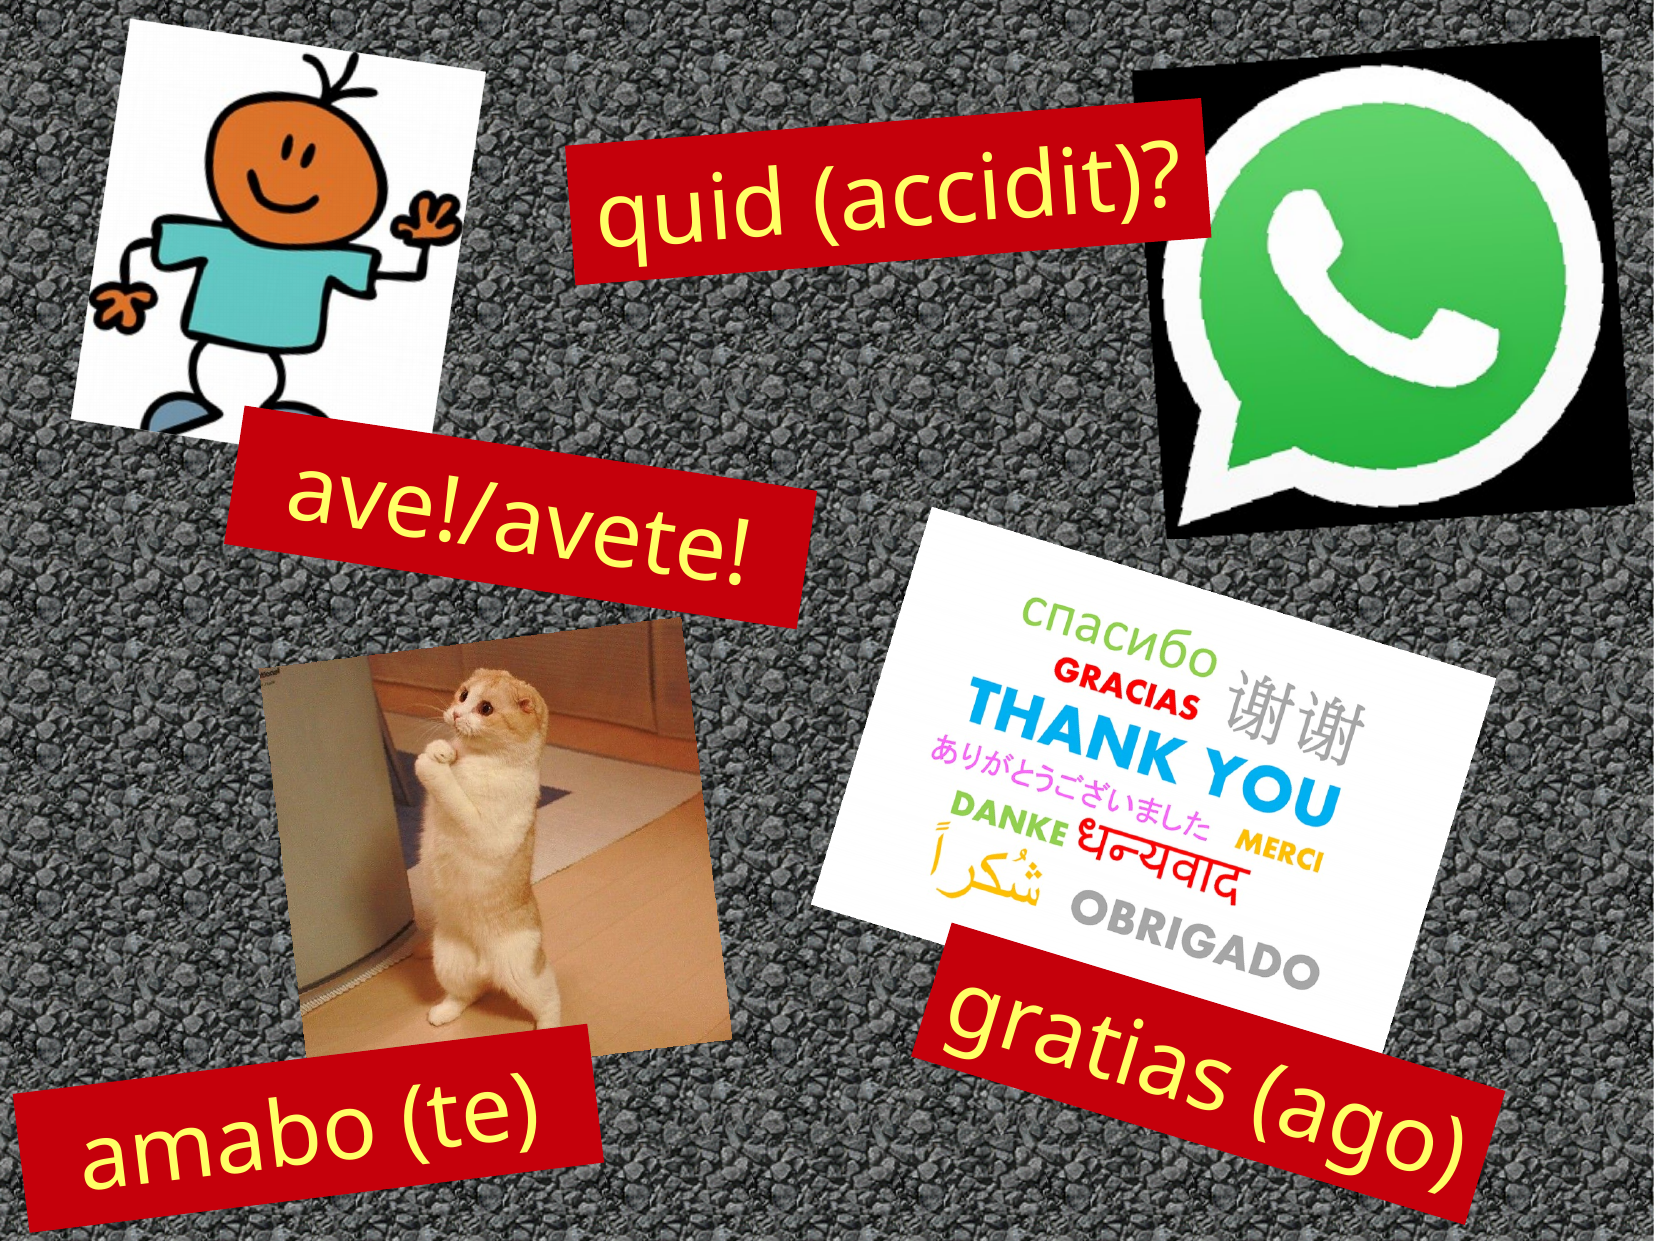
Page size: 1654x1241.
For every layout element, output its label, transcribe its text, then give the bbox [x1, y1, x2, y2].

text_box amabo (te) [12, 1023, 603, 1223]
text_box gratias (ago) [913, 922, 1506, 1216]
text_box quid (accidit)? [565, 98, 1211, 276]
text_box ave!/avete! [225, 405, 818, 620]
picture [0, 0, 1654, 1241]
